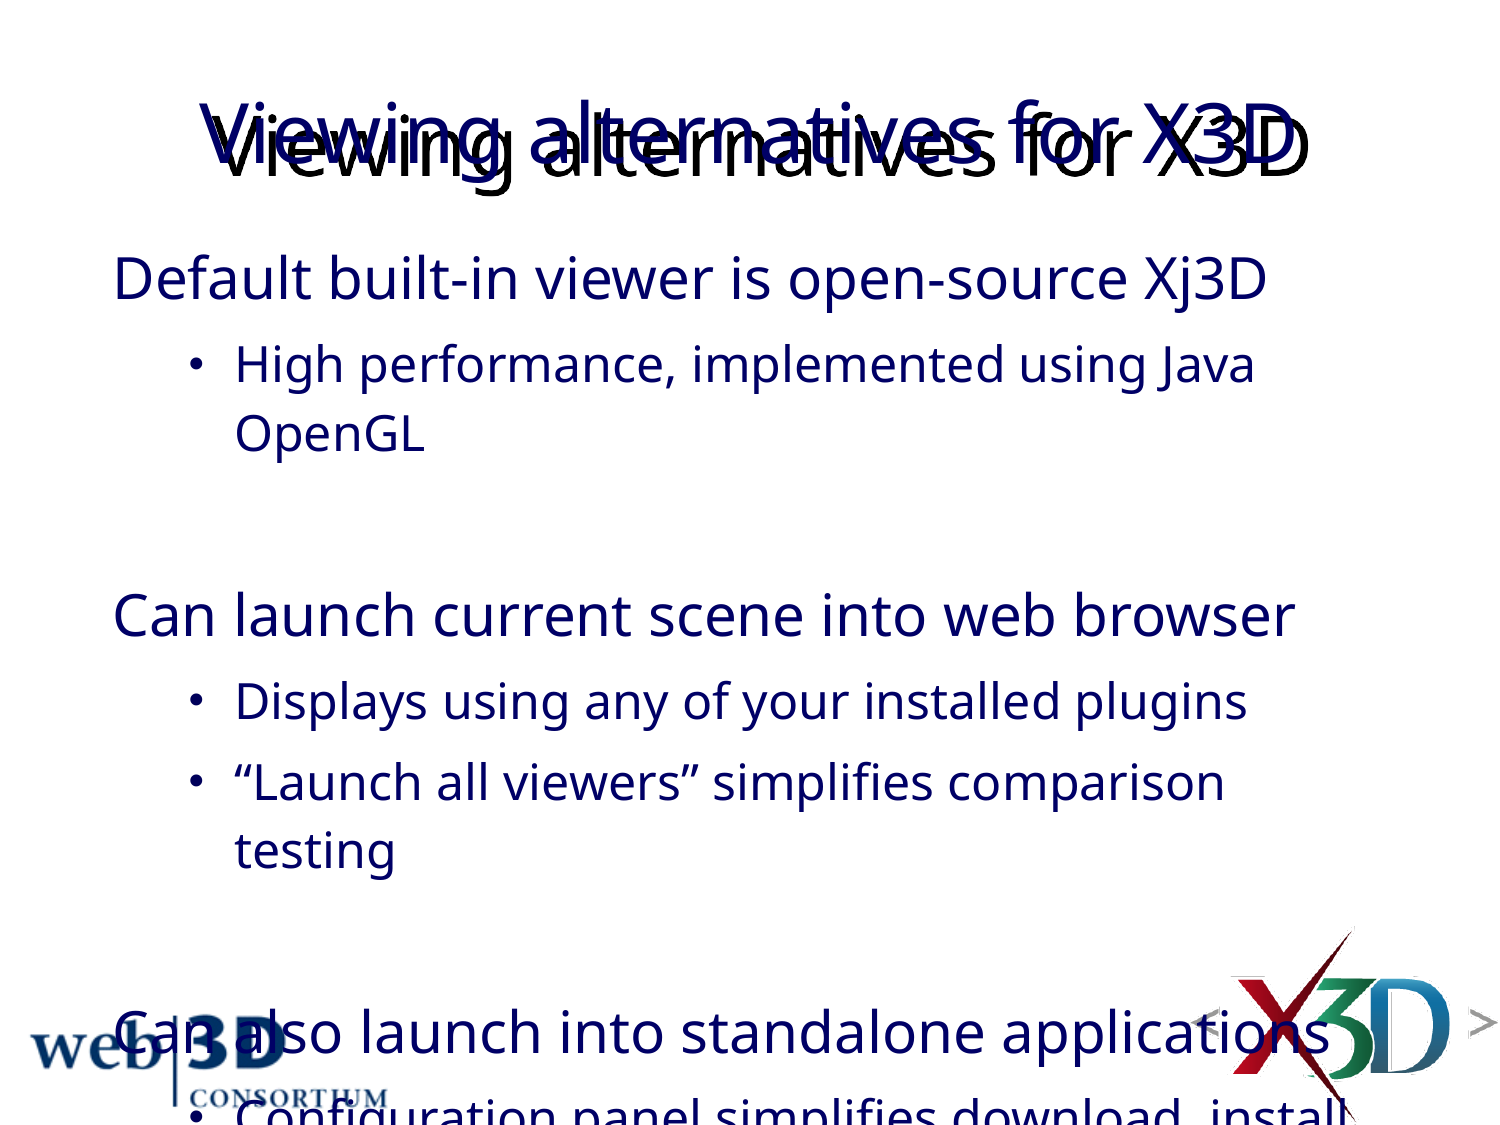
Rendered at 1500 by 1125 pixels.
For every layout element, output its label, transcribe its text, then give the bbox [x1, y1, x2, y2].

picture [365, 1112, 379, 1118]
title Viewing alternatives for X3D [112, 37, 1388, 226]
picture [1187, 926, 1500, 1125]
picture [273, 1112, 287, 1118]
list Default built-in viewer is open-source Xj3D High performance, implemented using Java OpenGL Can launch current scene into web browser Displays using any of your installed plugins “Launch all viewers” simplifies comparison testing Can also launch into standalone applications Configuration panel simplifies download, install [112, 237, 1388, 986]
picture [12, 998, 413, 1118]
picture [1231, 1112, 1245, 1125]
picture [305, 1112, 318, 1118]
